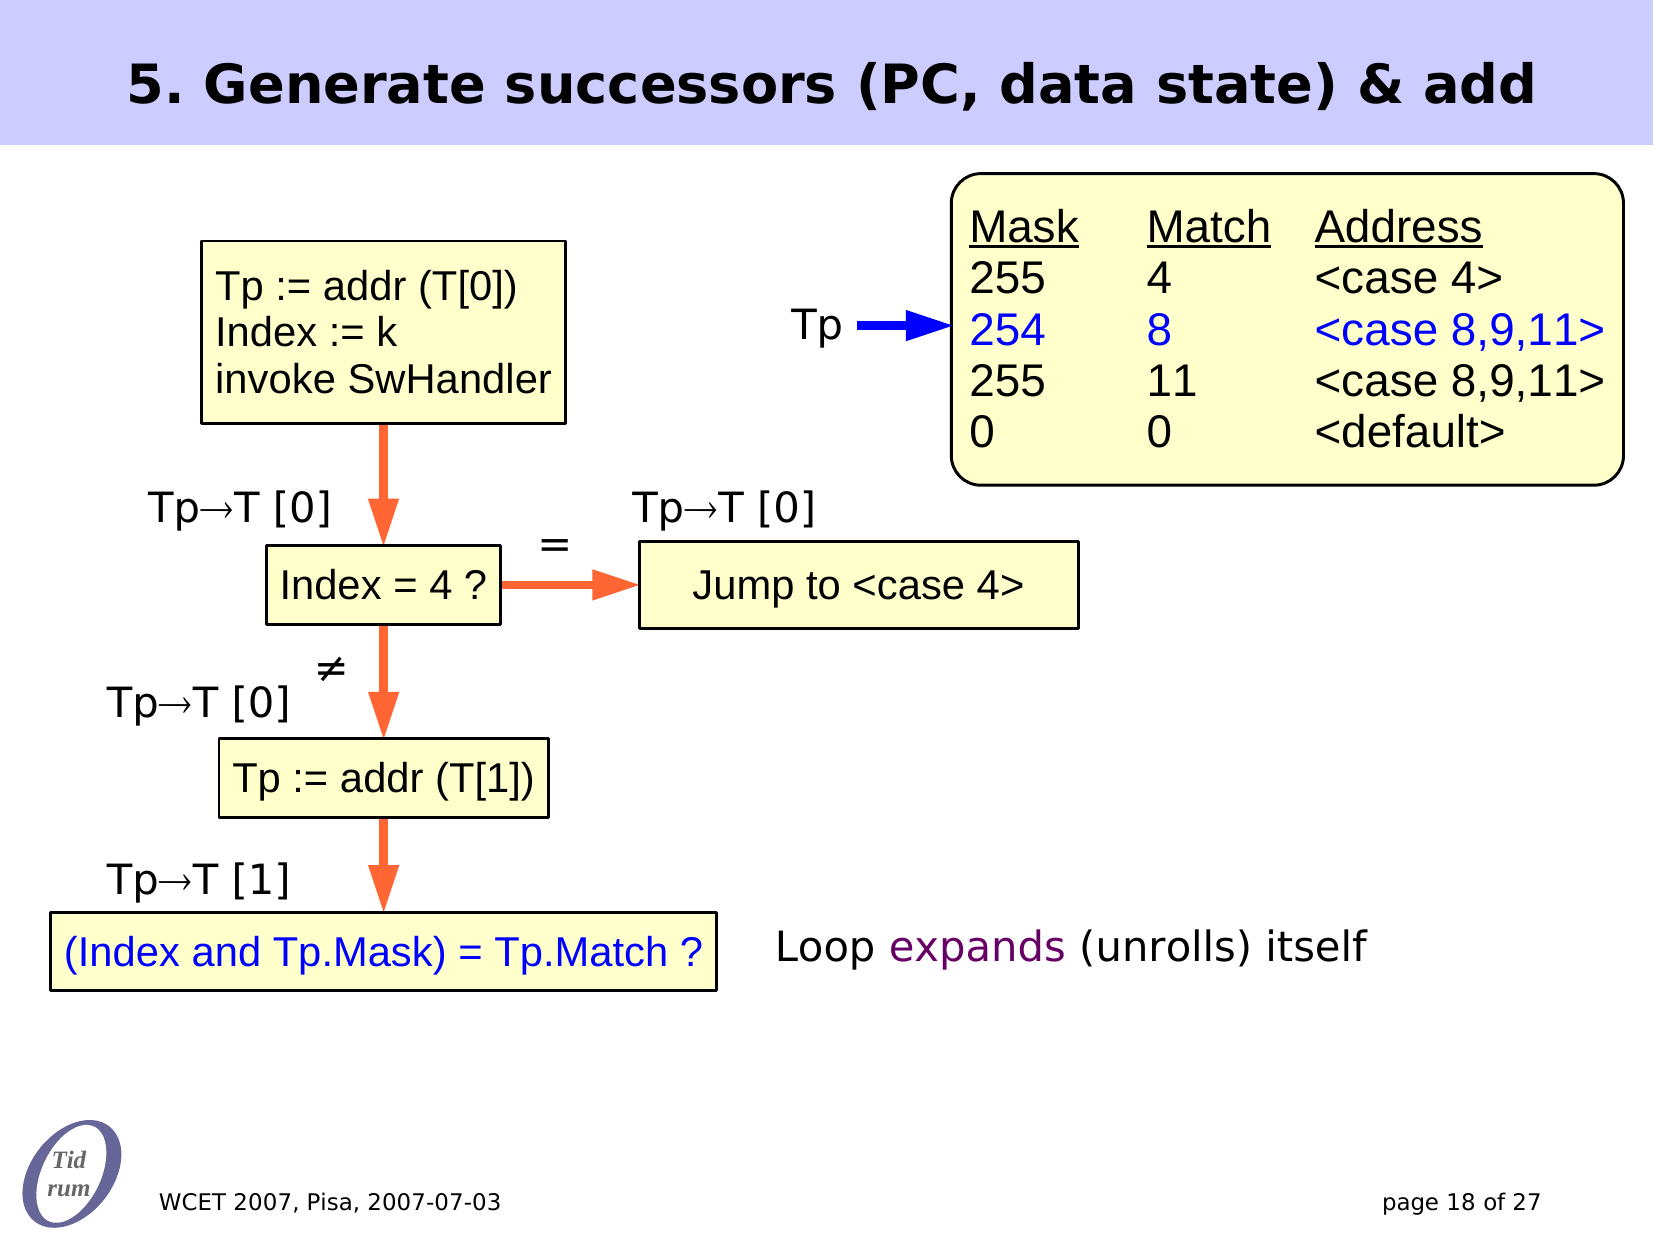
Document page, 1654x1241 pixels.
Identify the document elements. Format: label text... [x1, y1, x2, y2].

text_box Tp := addr (T[0]) Index := k invoke SwHandler [201, 241, 566, 424]
text_box Jump to <case 4> [639, 541, 1079, 629]
text_box Index = 4 ? [266, 545, 501, 625]
text_box TpT [0] [106, 679, 298, 734]
text_box Tp [791, 300, 844, 350]
title 5. Generate successors (PC, data state) & add [78, 43, 1588, 126]
text_box Tp := addr (T[1]) [218, 738, 549, 818]
text_box = [537, 519, 573, 568]
text_box TpT [0] [148, 484, 340, 539]
text_box ≠ [313, 643, 350, 692]
text_box Loop expands (unrolls) itself [774, 923, 1410, 999]
text_box TpT [1] [106, 856, 298, 911]
text_box Mask Match Address 255 4 <case 4> 254 8 <case 8,9,11> 255 11 <case 8,9,11> 0 0 <default> [951, 173, 1624, 486]
text_box (Index and Tp.Mask) = Tp.Match ? [50, 912, 717, 991]
text_box TpT [0] [632, 484, 824, 539]
